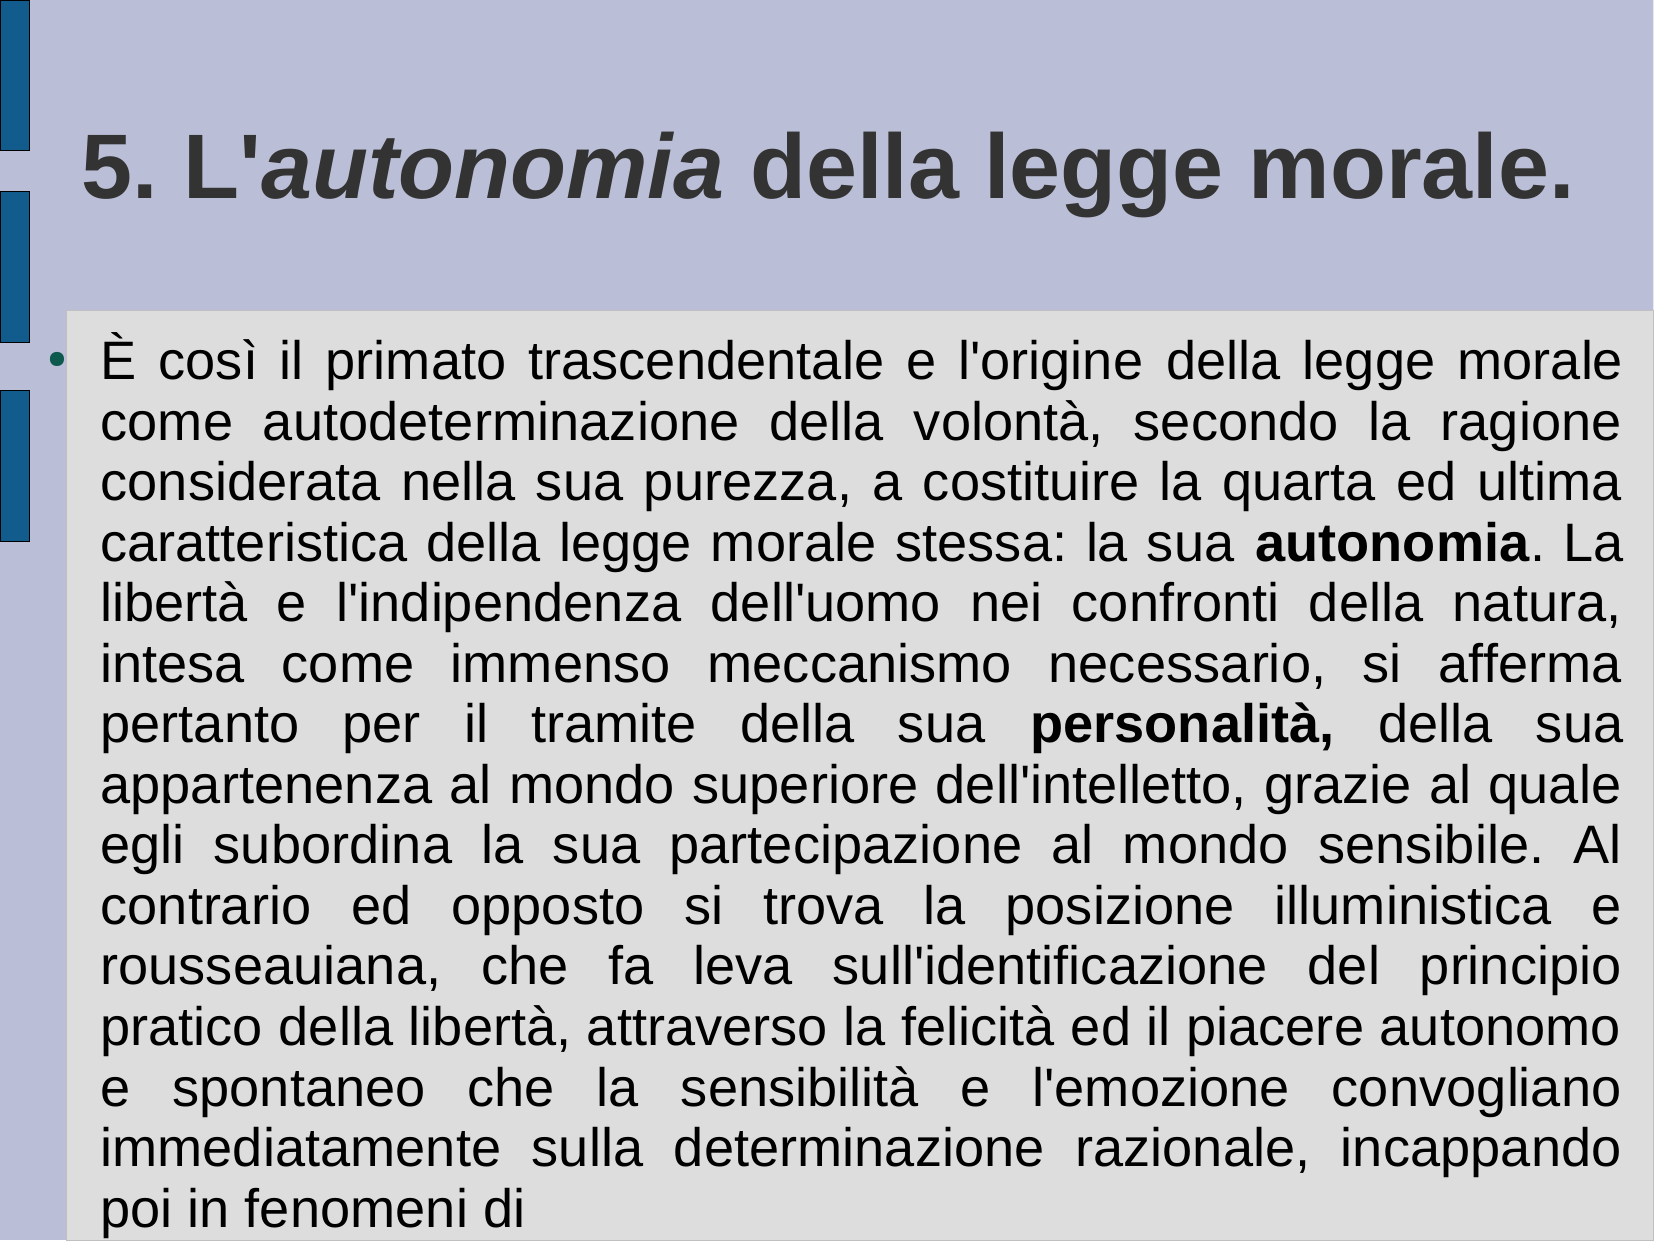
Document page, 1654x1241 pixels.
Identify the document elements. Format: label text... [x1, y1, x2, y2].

list È così il primato trascendentale e l'origine della legge morale come autodeterminazione della volontà, secondo la ragione considerata nella sua purezza, a costituire la quarta ed ultima caratteristica della legge morale stessa: la sua autonomia. La libertà e l'indipendenza dell'uomo nei confronti della natura, intesa come immenso meccanismo necessario, si afferma pertanto per il tramite della sua personalità, della sua appartenenza al mondo superiore dell'intelletto, grazie al quale egli subordina la sua partecipazione al mondo sensibile. Al contrario ed opposto si trova la posizione illuministica e rousseauiana, che fa leva sull'identificazione del principio pratico della libertà, attraverso la felicità ed il piacere autonomo e spontaneo che la sensibilità e l'emozione convogliano immediatamente sulla determinazione razionale, incappando poi in fenomeni di [29, 330, 1625, 1182]
title 5. L'autonomia della legge morale. [76, 94, 1581, 240]
